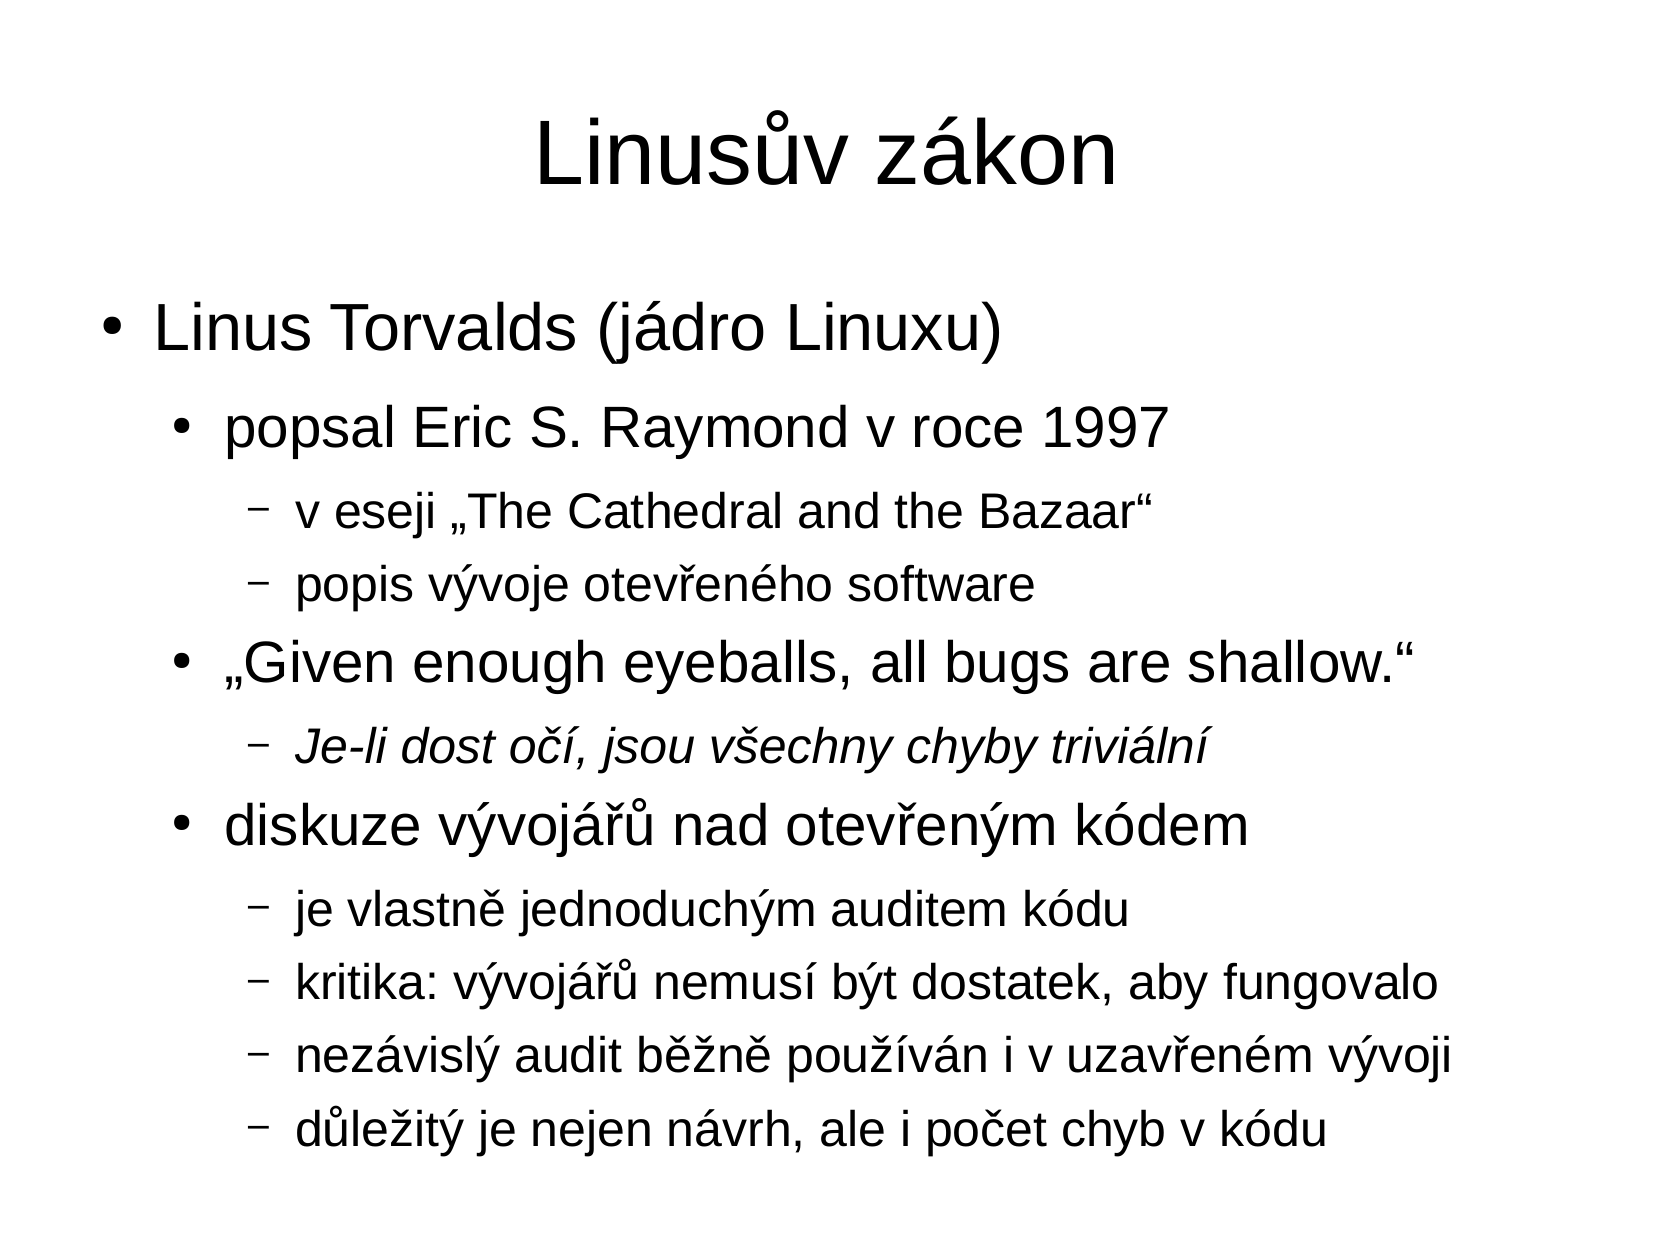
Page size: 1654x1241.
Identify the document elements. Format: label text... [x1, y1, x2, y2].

title Linusův zákon [82, 56, 1571, 250]
list Linus Torvalds (jádro Linuxu) popsal Eric S. Raymond v roce 1997 v eseji „The Cathedral and the Bazaar“ popis vývoje otevřeného software „Given enough eyeballs, all bugs are shallow.“ Je-li dost očí, jsou všechny chyby triviální diskuze vývojářů nad otevřeným kódem je vlastně jednoduchým auditem kódu kritika: vývojářů nemusí být dostatek, aby fungovalo nezávislý audit běžně používán i v uzavřeném vývoji důležitý je nejen návrh, ale i počet chyb v kódu [82, 290, 1571, 1157]
